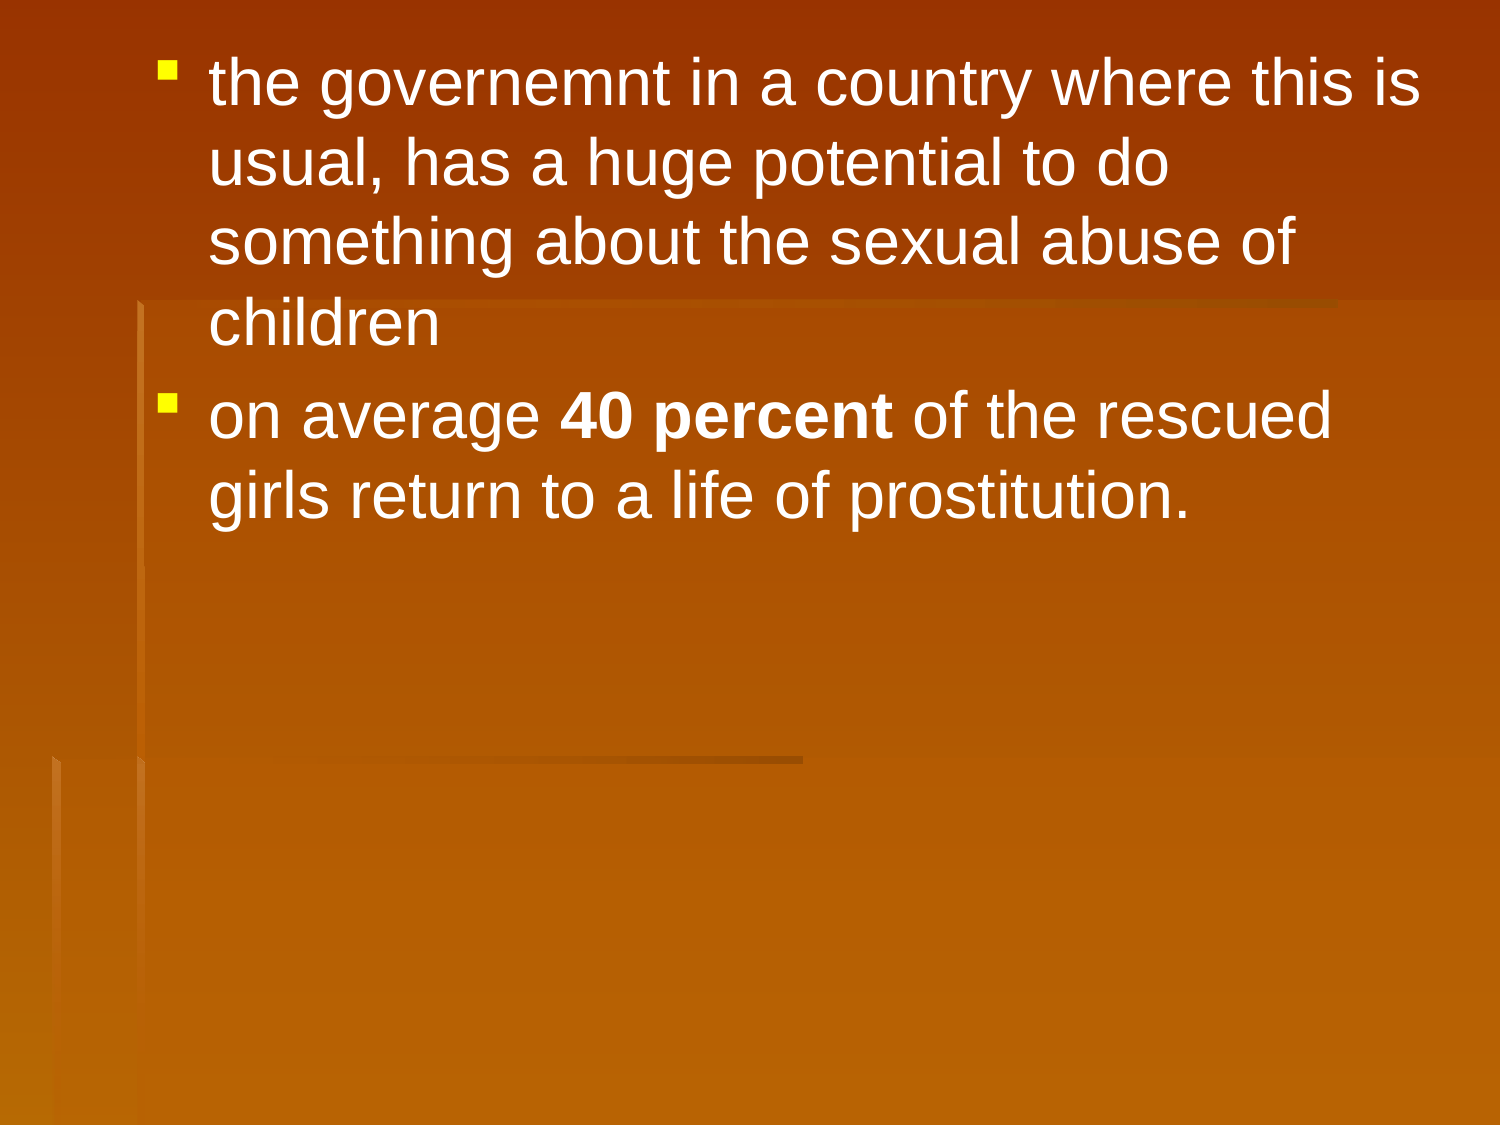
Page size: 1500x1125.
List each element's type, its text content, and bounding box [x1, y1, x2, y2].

list the governemnt in a country where this is usual, has a huge potential to do something about the sexual abuse of children on average 40 percent of the rescued girls return to a life of prostitution. [137, 31, 1451, 1000]
